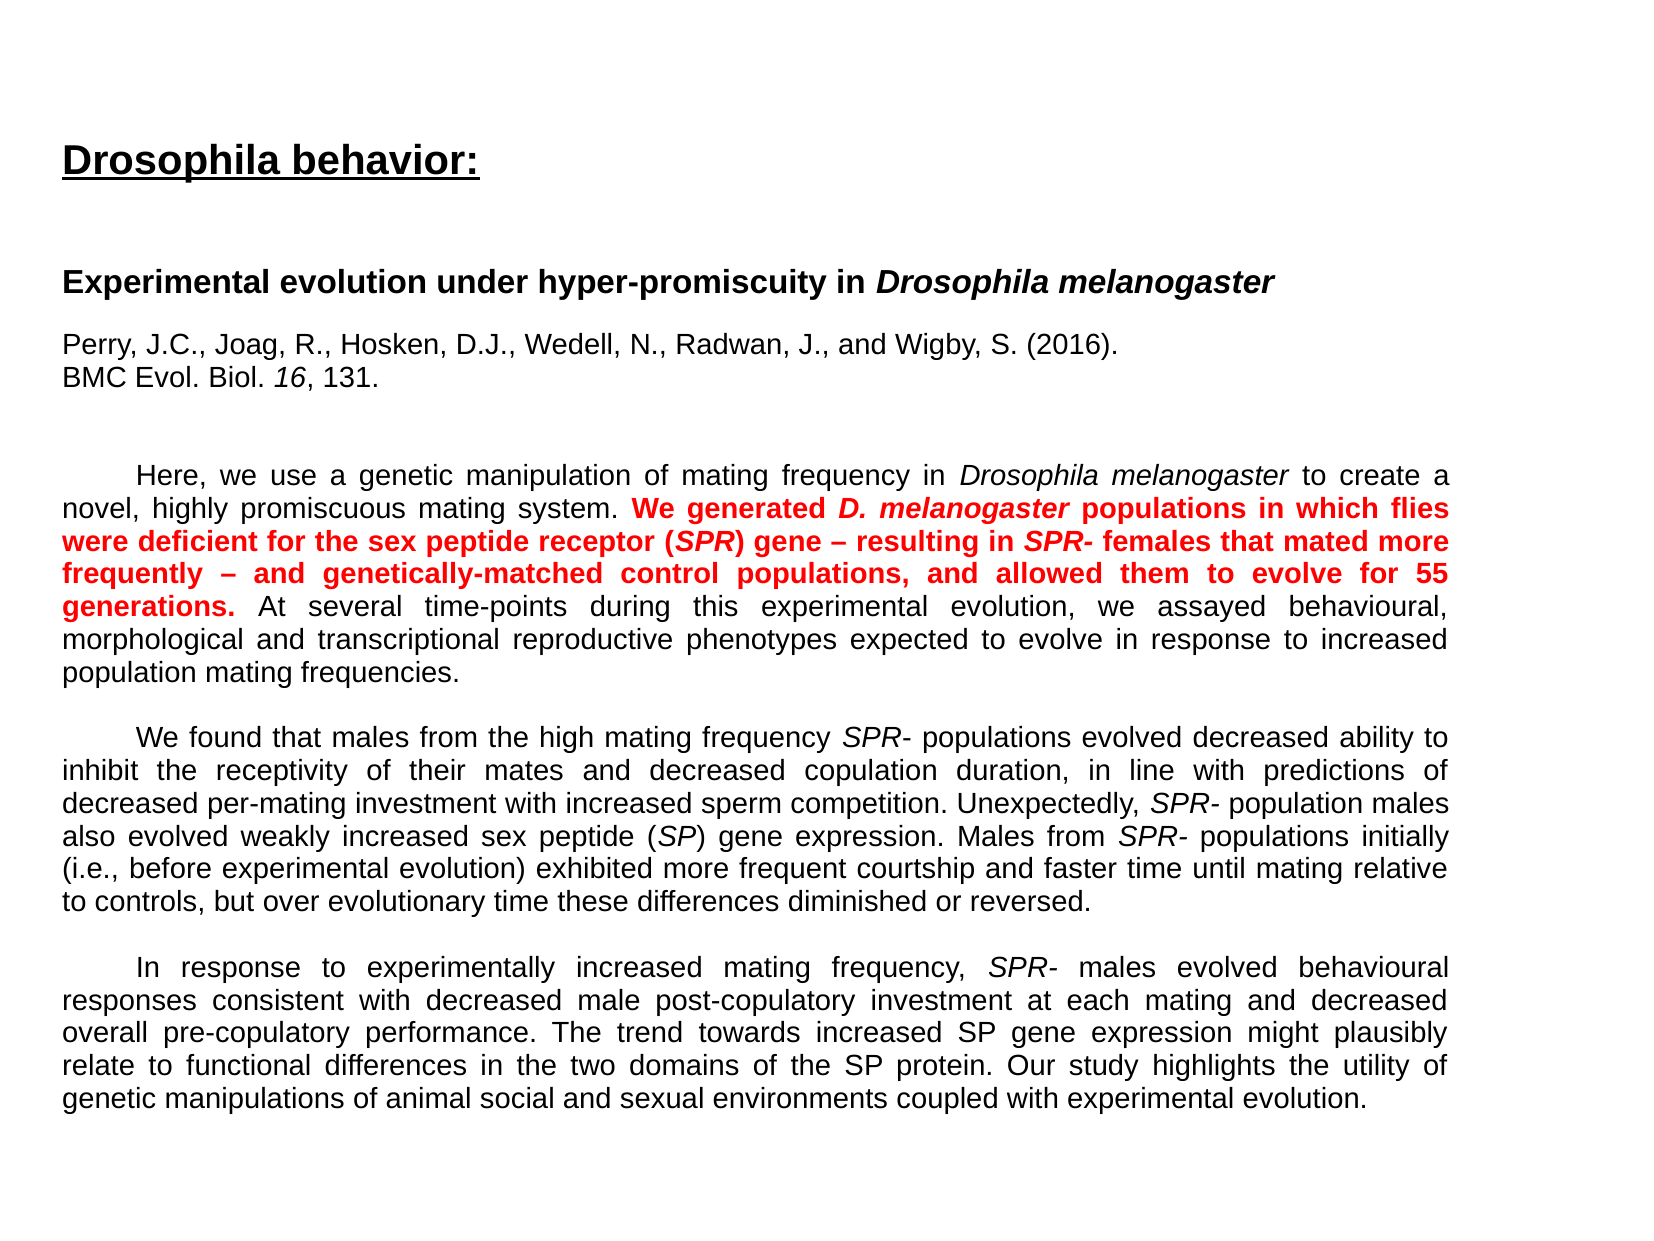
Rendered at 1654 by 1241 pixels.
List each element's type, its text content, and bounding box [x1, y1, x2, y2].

text_box Drosophila behavior: Experimental evolution under hyper-promiscuity in Drosophila melanogaster Perry, J.C., Joag, R., Hosken, D.J., Wedell, N., Radwan, J., and Wigby, S. (2016). BMC Evol. Biol. 16, 131. Here, we use a genetic manipulation of mating frequency in Drosophila melanogaster to create a novel, highly promiscuous mating system. We generated D. melanogaster populations in which flies were deficient for the sex peptide receptor (SPR) gene – resulting in SPR- females that mated more frequently – and genetically-matched control populations, and allowed them to evolve for 55 generations. At several time-points during this experimental evolution, we assayed behavioural, morphological and transcriptional reproductive phenotypes expected to evolve in response to increased population mating frequencies. We found that males from the high mating frequency SPR- populations evolved decreased ability to inhibit the receptivity of their mates and decreased copulation duration, in line with predictions of decreased per-mating investment with increased sperm competition. Unexpectedly, SPR- population males also evolved weakly increased sex peptide (SP) gene expression. Males from SPR- populations initially (i.e., before experimental evolution) exhibited more frequent courtship and faster time until mating relative to controls, but over evolutionary time these differences diminished or reversed. In response to experimentally increased mating frequency, SPR- males evolved behavioural responses consistent with decreased male post-copulatory investment at each mating and decreased overall pre-copulatory performance. The trend towards increased SP gene expression might plausibly relate to functional differences in the two domains of the SP protein. Our study highlights the utility of genetic manipulations of animal social and sexual environments coupled with experimental evolution. [47, 129, 1465, 1124]
